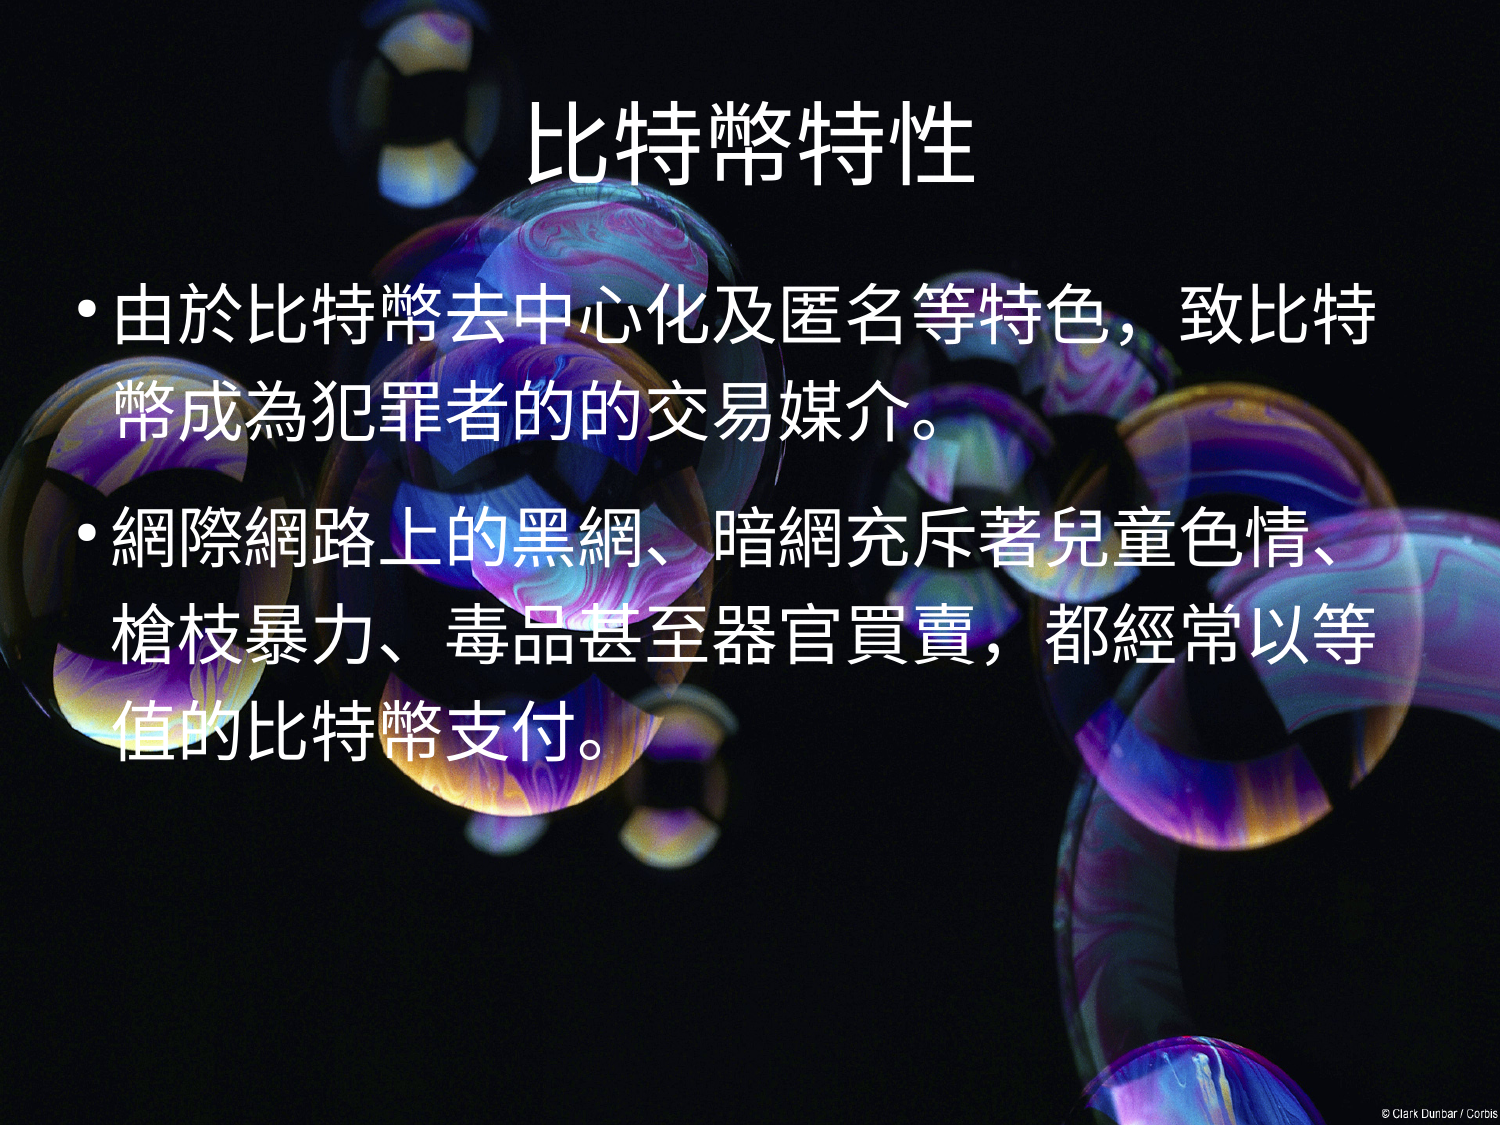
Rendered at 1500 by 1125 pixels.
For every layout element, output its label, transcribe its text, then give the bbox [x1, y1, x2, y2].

title 比特幣特性 [75, 45, 1425, 233]
list 由於比特幣去中心化及匿名等特色，致比特幣成為犯罪者的的交易媒介。 網際網路上的黑網、暗網充斥著兒童色情、槍枝暴力、毒品甚至器官買賣，都經常以等值的比特幣支付。 [75, 262, 1425, 1005]
picture [0, 0, 1500, 1125]
